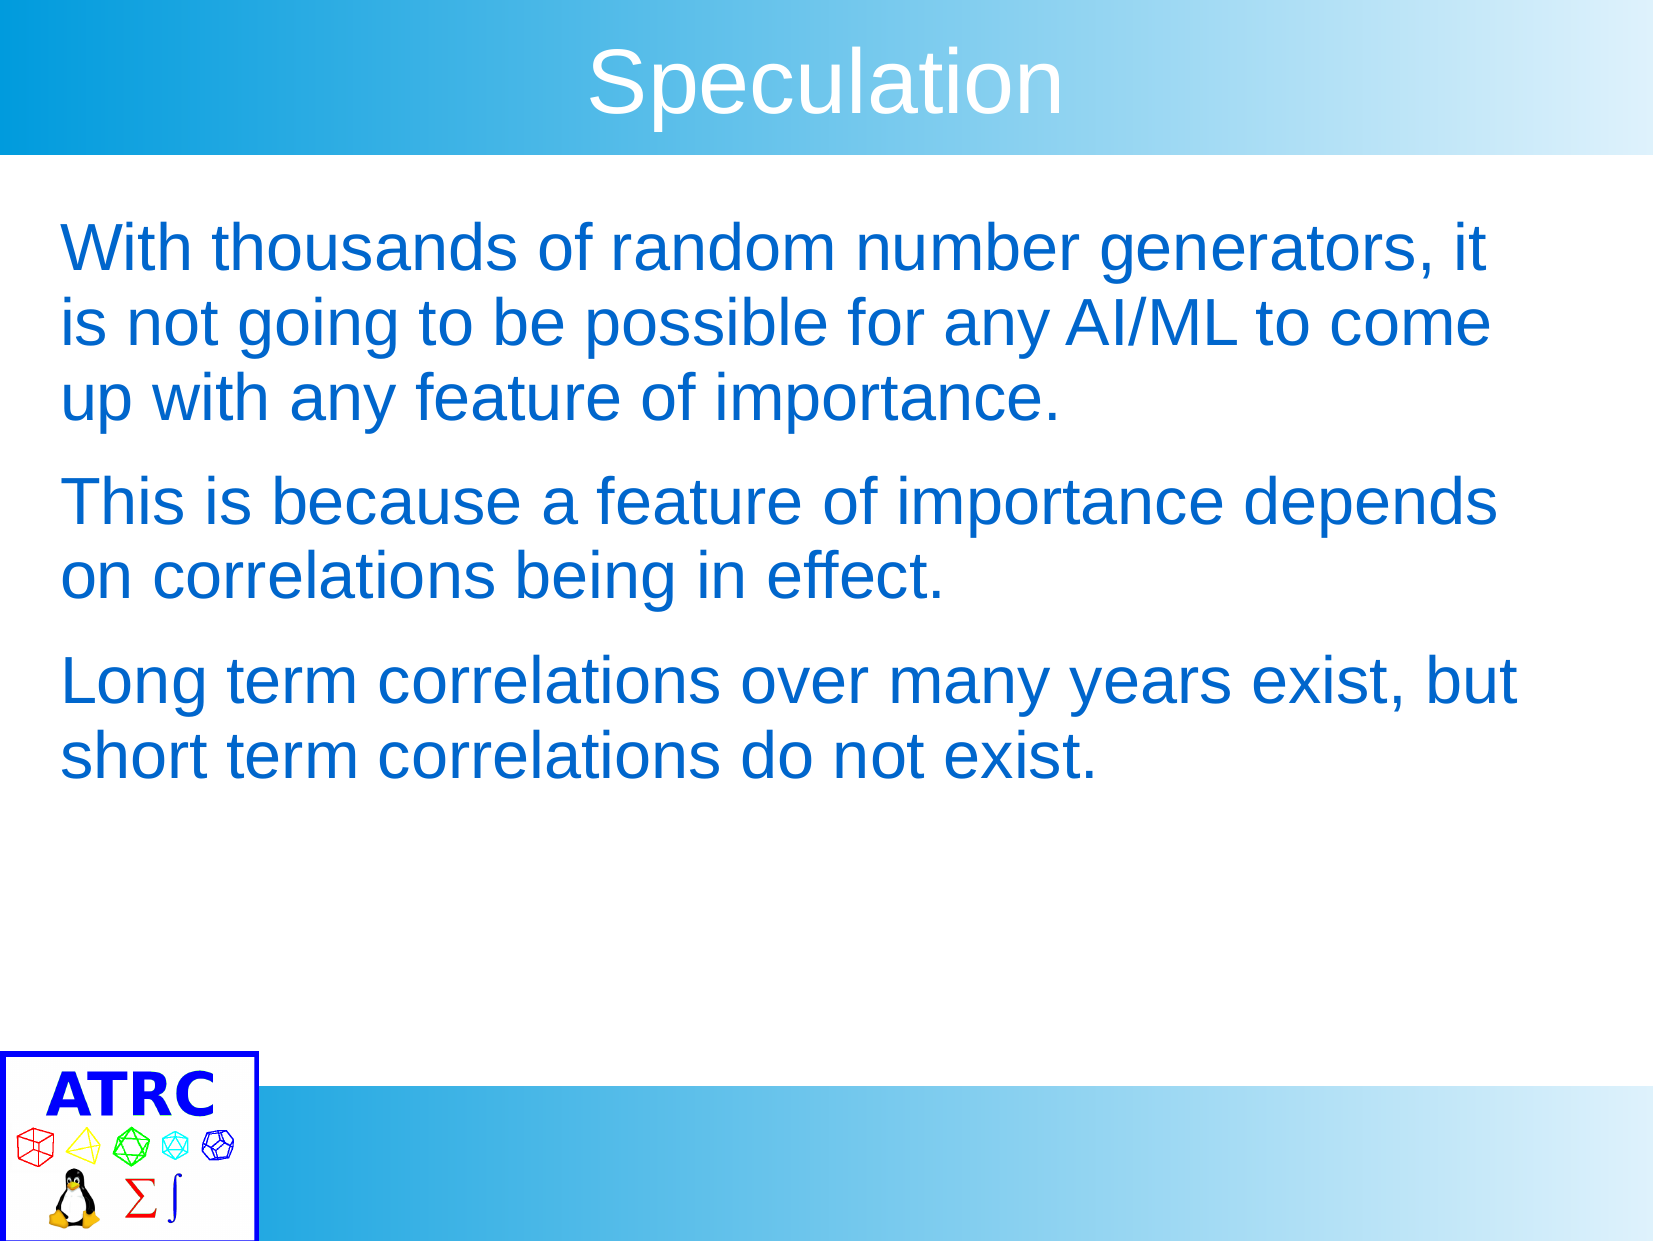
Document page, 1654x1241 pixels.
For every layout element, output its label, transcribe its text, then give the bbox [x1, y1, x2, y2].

list With thousands of random number generators, it is not going to be possible for any AI/ML to come up with any feature of importance. This is because a feature of importance depends on correlations being in effect. Long term correlations over many years exist, but short term correlations do not exist. [60, 210, 1549, 930]
title Speculation [82, 30, 1571, 135]
picture [0, 1051, 259, 1241]
